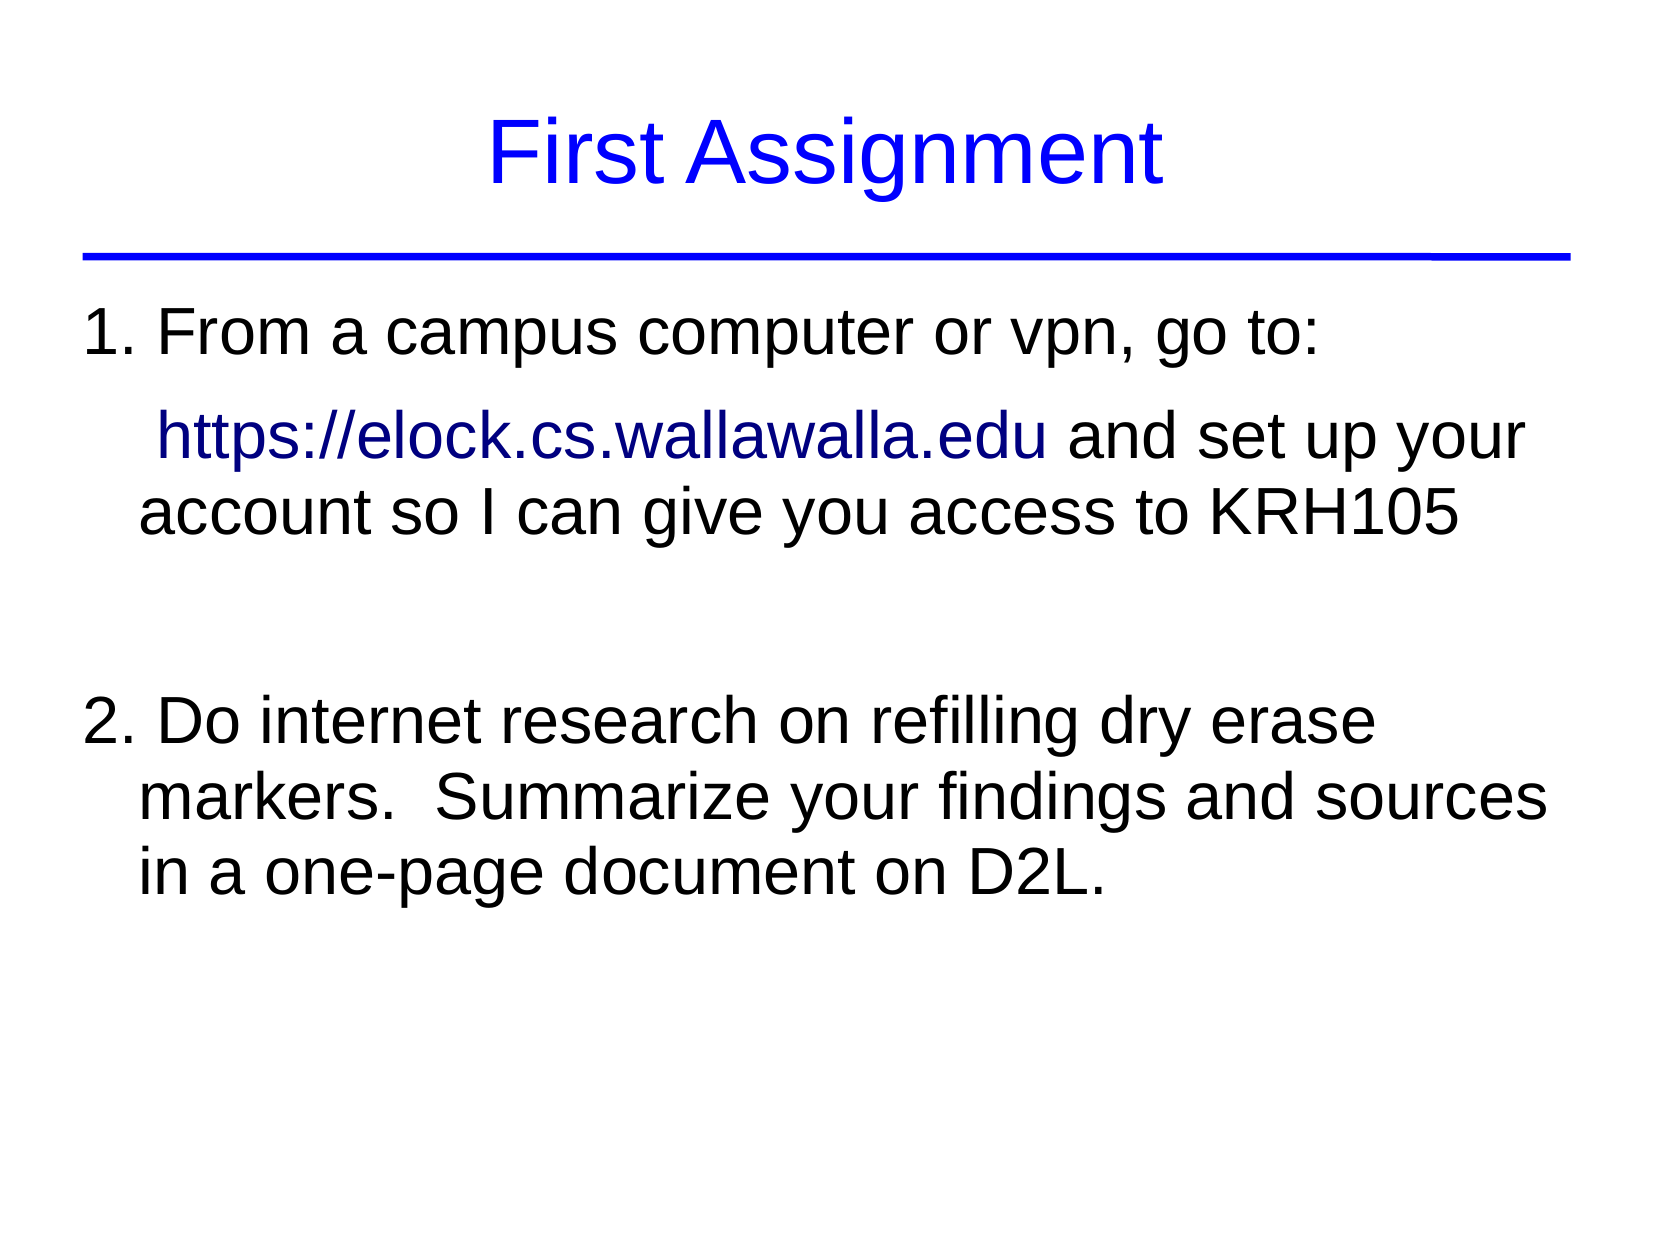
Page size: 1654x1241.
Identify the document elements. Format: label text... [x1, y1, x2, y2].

title First Assignment [82, 49, 1571, 256]
list 1. From a campus computer or vpn, go to: https://elock.cs.wallawalla.edu and set up your account so I can give you access to KRH105 2. Do internet research on refilling dry erase markers. Summarize your findings and sources in a one-page document on D2L. [82, 290, 1571, 1009]
